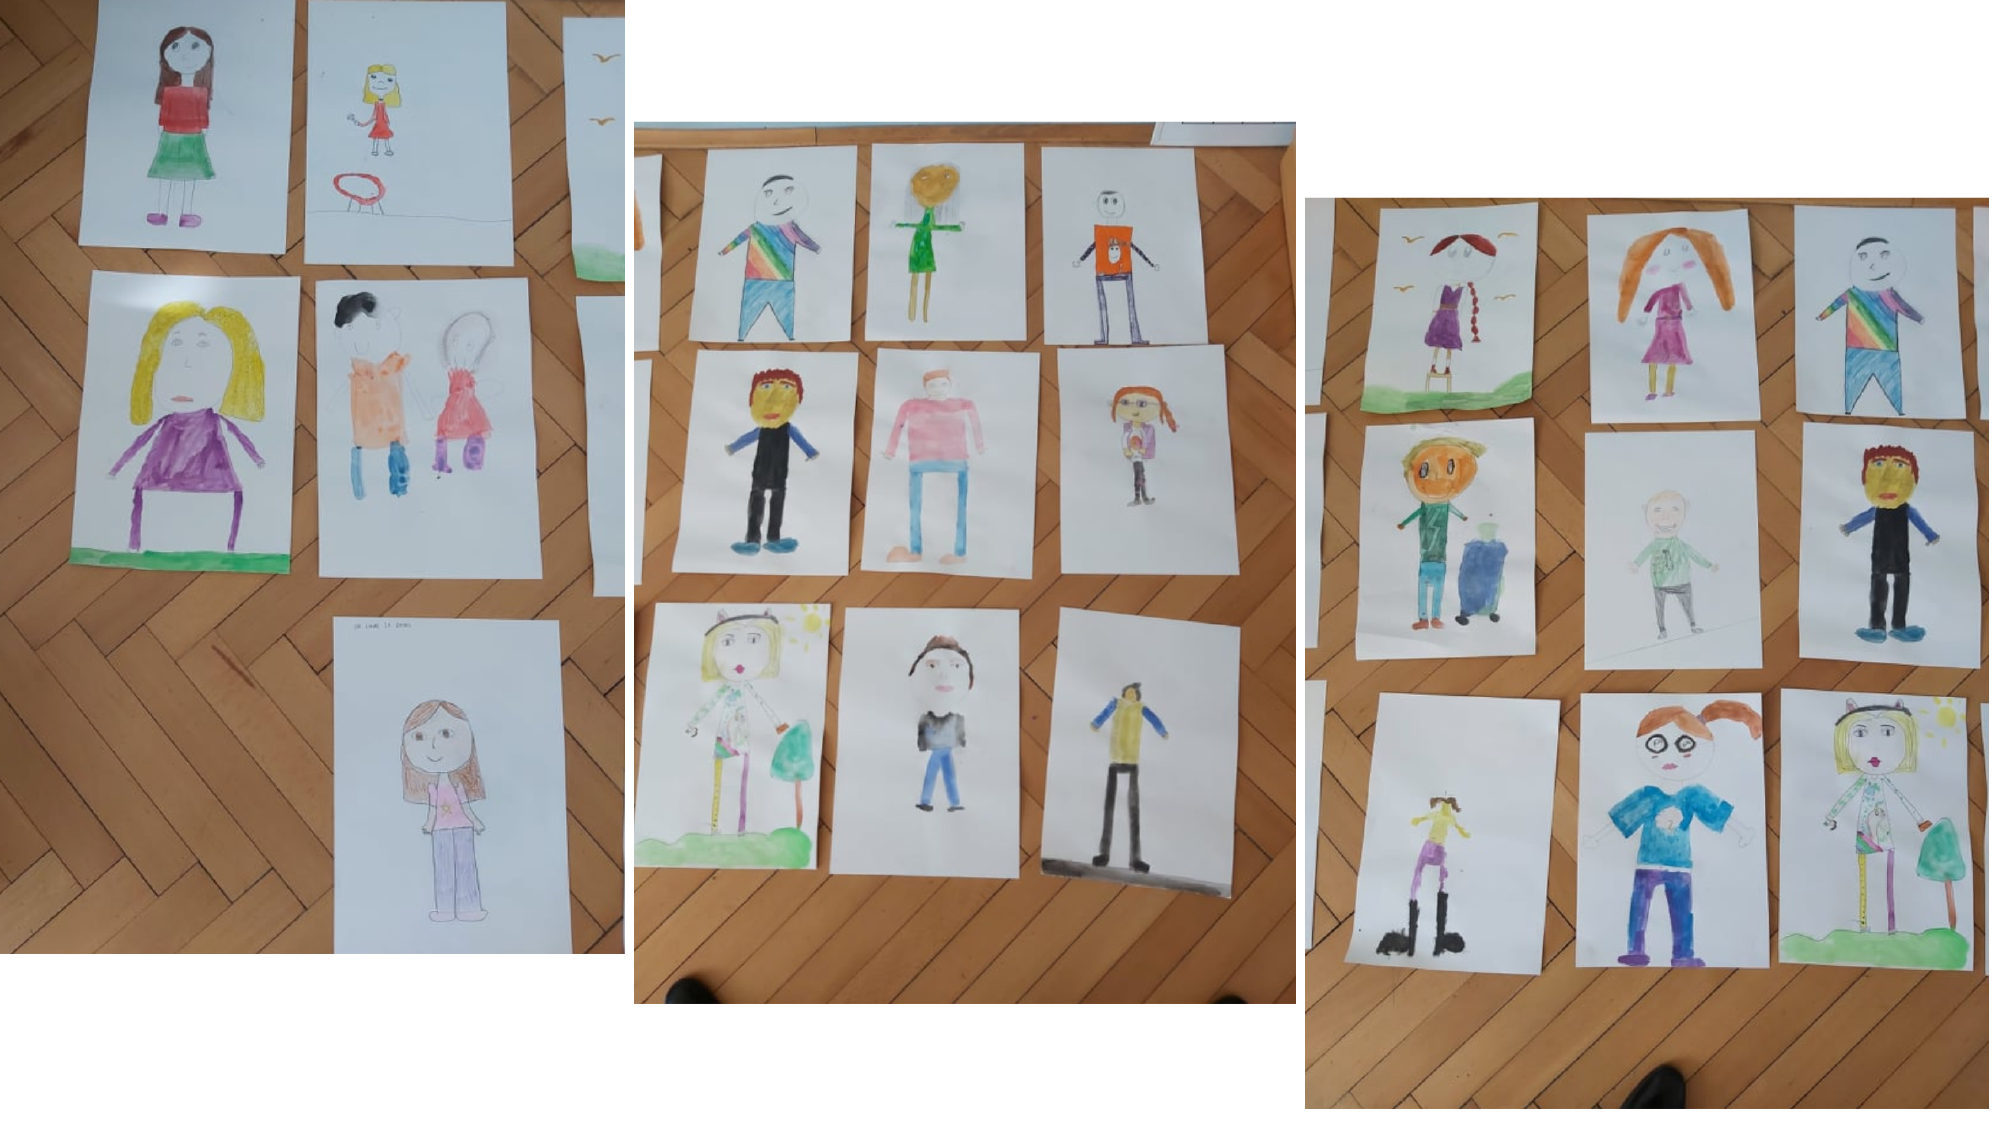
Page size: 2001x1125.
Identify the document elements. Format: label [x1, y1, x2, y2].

picture [633, 121, 1296, 1004]
picture [0, 0, 625, 954]
picture [1304, 197, 1989, 1109]
